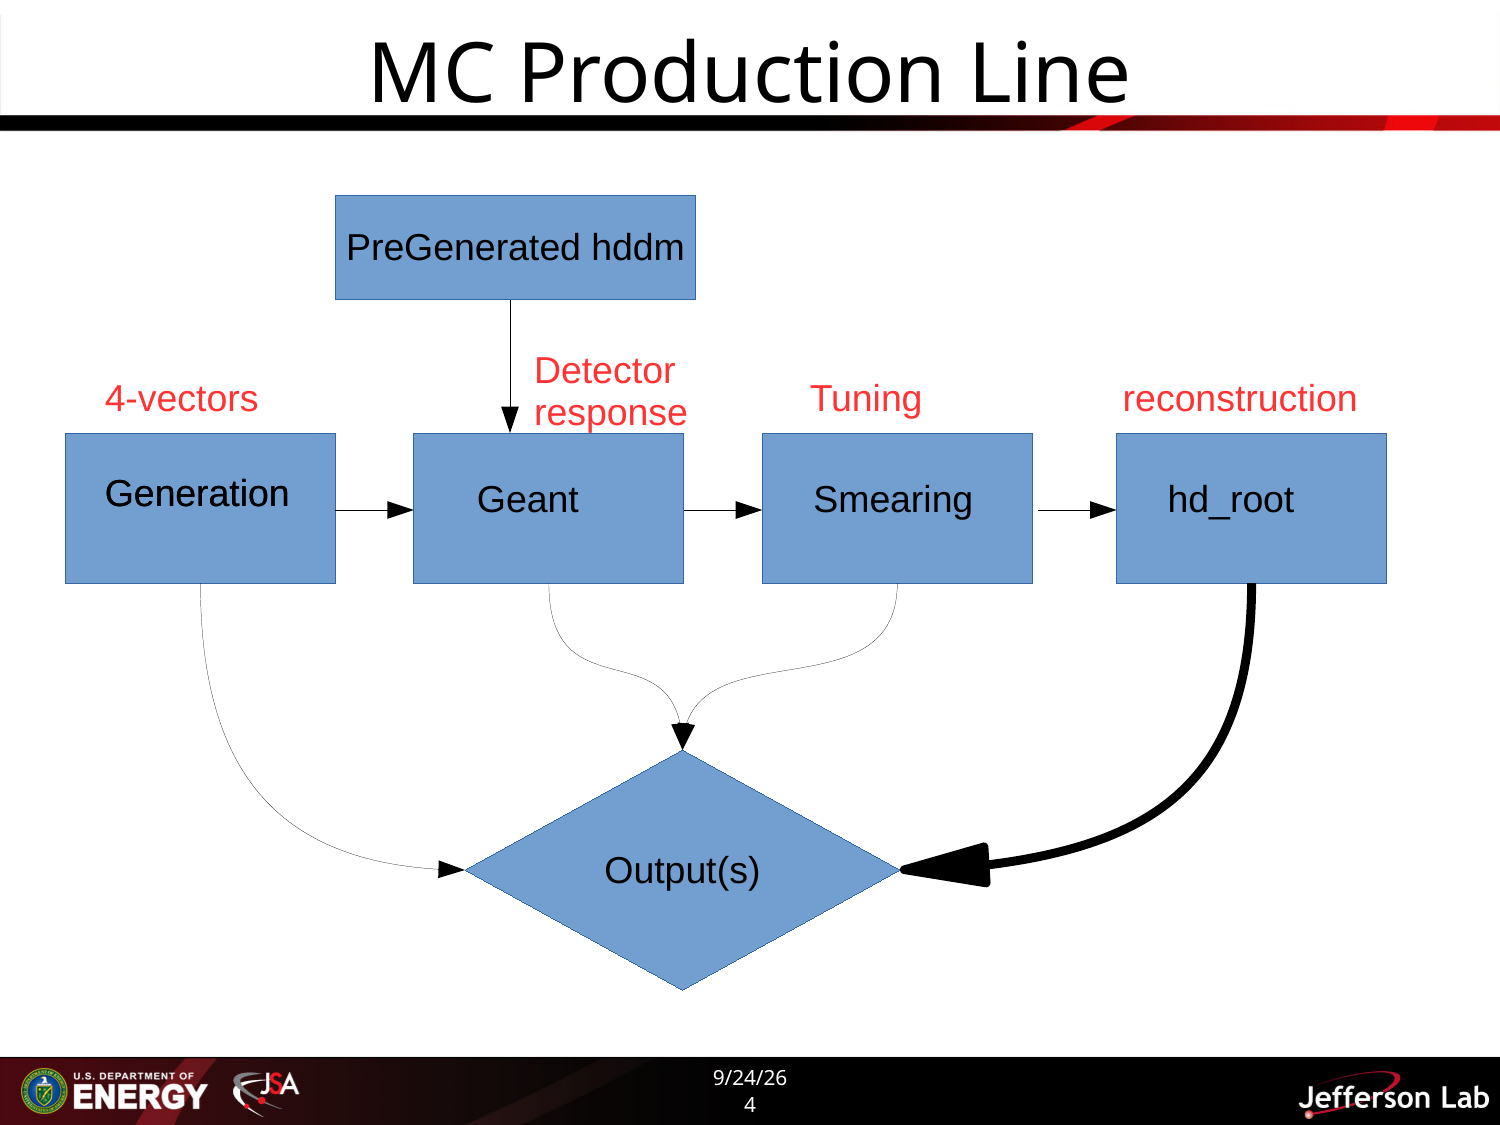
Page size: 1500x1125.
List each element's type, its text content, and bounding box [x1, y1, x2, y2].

slide_number 6/20/18 [575, 1048, 925, 1090]
text_box [762, 433, 1033, 584]
picture [0, 0, 1500, 1125]
text_box [413, 433, 684, 584]
text_box Output(s) [466, 750, 900, 991]
text_box Geant [462, 470, 688, 528]
text_box [65, 433, 336, 584]
text_box Smearing [798, 470, 1024, 528]
text_box Generation [90, 464, 316, 522]
text_box PreGenerated hddm [335, 195, 696, 300]
text_box [1116, 433, 1387, 584]
text_box Detector response [519, 341, 715, 440]
text_box Tuning [795, 370, 991, 434]
title MC Production Line [75, 38, 1425, 99]
slide_number <number> [575, 1090, 925, 1122]
text_box hd_root [1152, 470, 1378, 528]
text_box reconstruction [1107, 370, 1385, 469]
text_box 4-vectors [90, 369, 286, 426]
